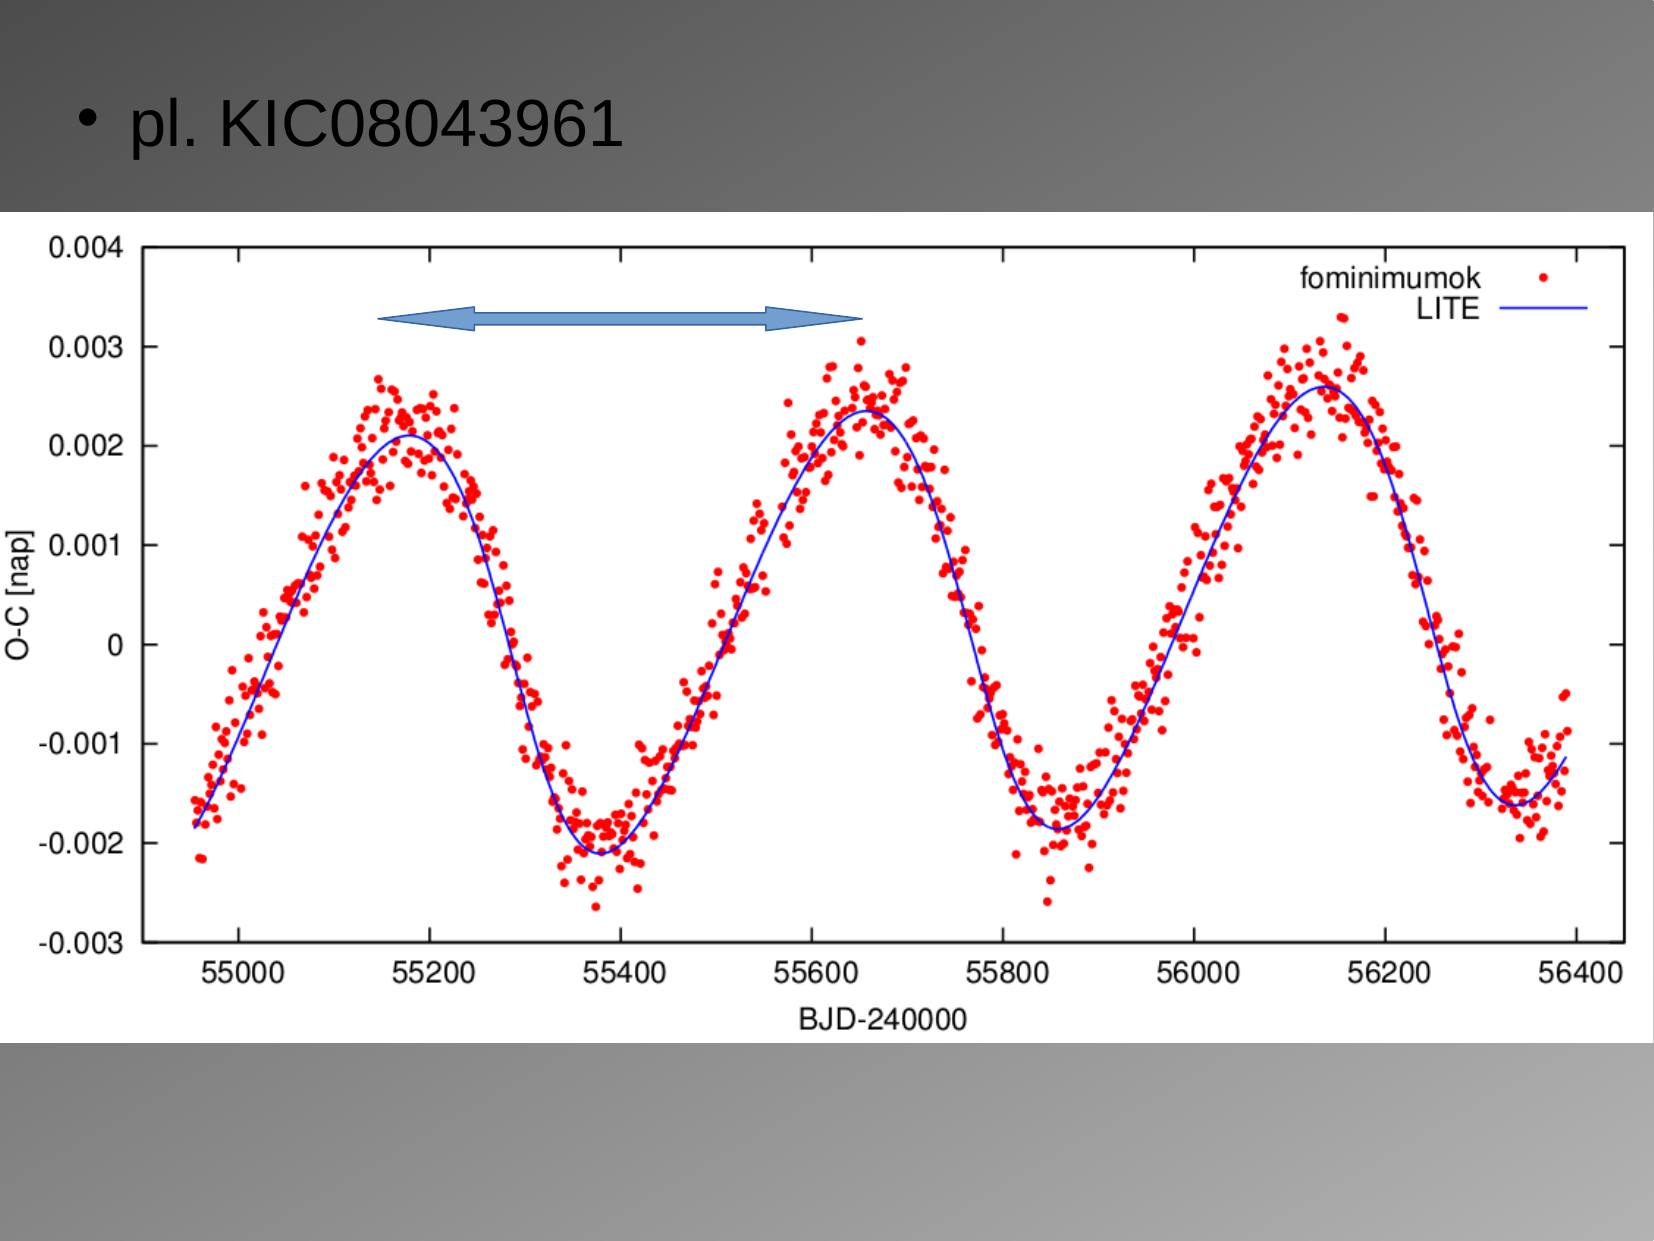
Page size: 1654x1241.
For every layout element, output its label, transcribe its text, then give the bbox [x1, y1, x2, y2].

list pl. KIC08043961 [59, 82, 1548, 802]
picture [0, 212, 1654, 1043]
text_box [377, 306, 863, 331]
